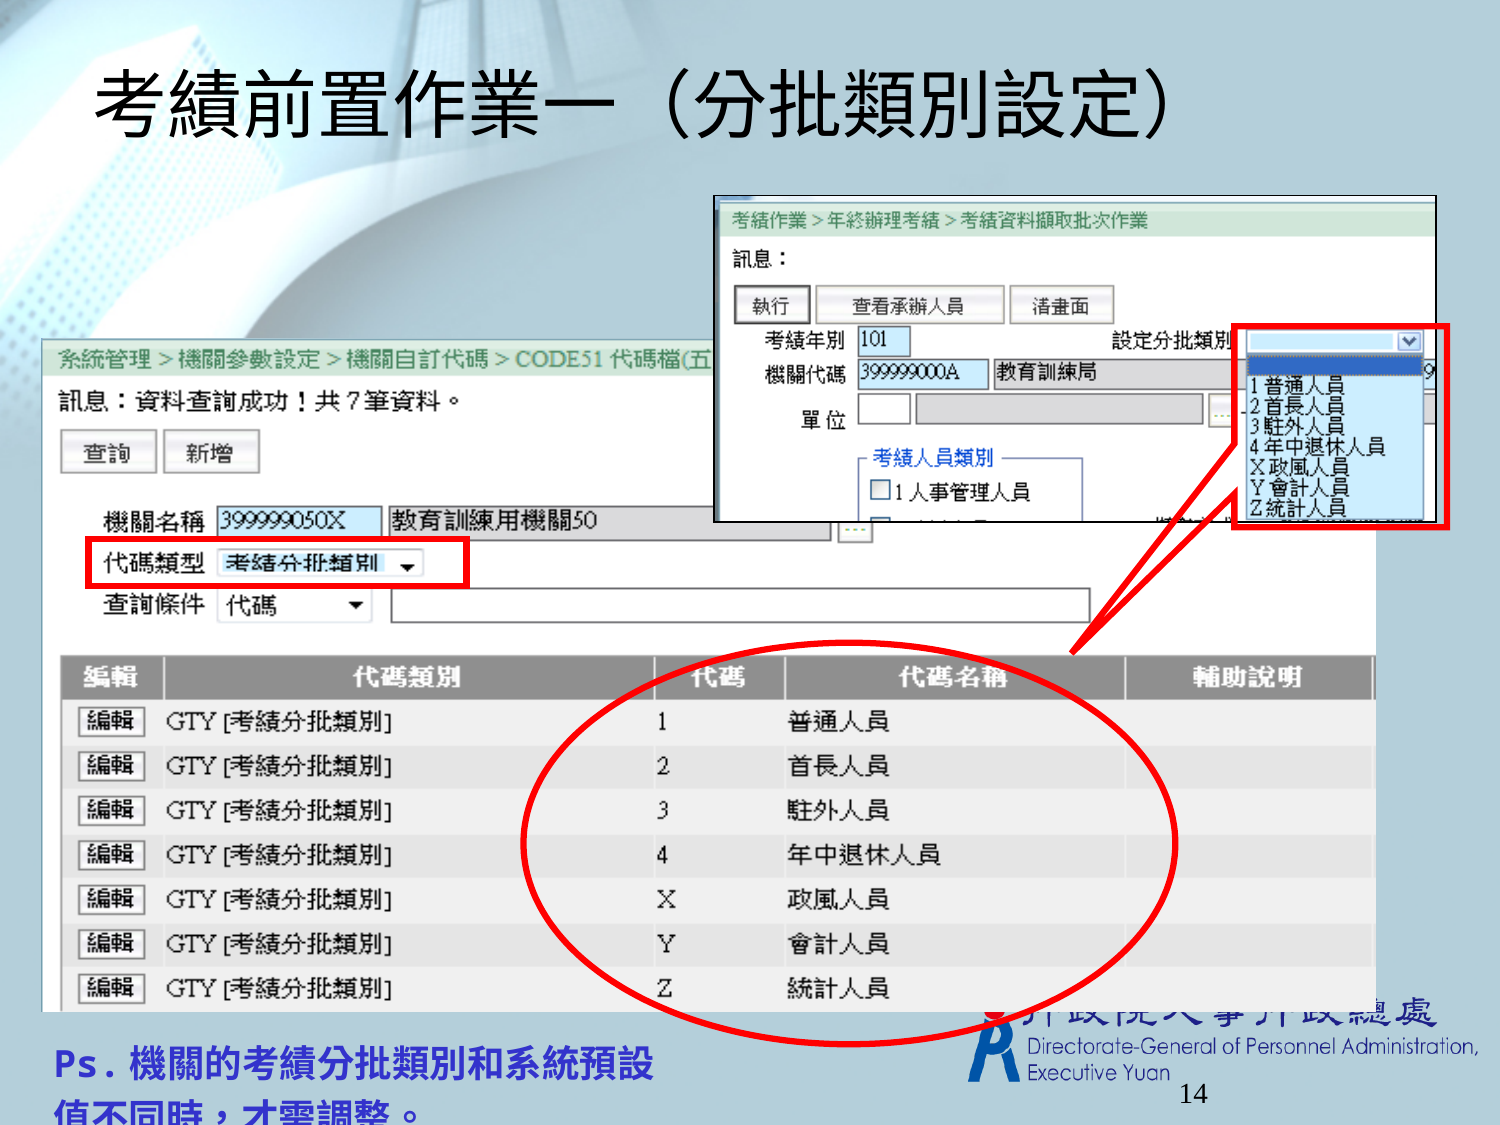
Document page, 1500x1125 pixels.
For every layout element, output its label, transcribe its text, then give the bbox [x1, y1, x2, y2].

picture [1110, 523, 1199, 610]
title 考績前置作業一（分批類別設定） [77, 8, 1353, 197]
text_box Ps.機關的考績分批類別和系統預設值不同時，才需調整。 [39, 1023, 703, 1100]
picture [41, 338, 1376, 1012]
text_box [1163, 1066, 1477, 1125]
picture [714, 196, 1436, 522]
picture [1212, 503, 1231, 522]
picture [1179, 330, 1436, 522]
picture [527, 646, 1172, 1012]
